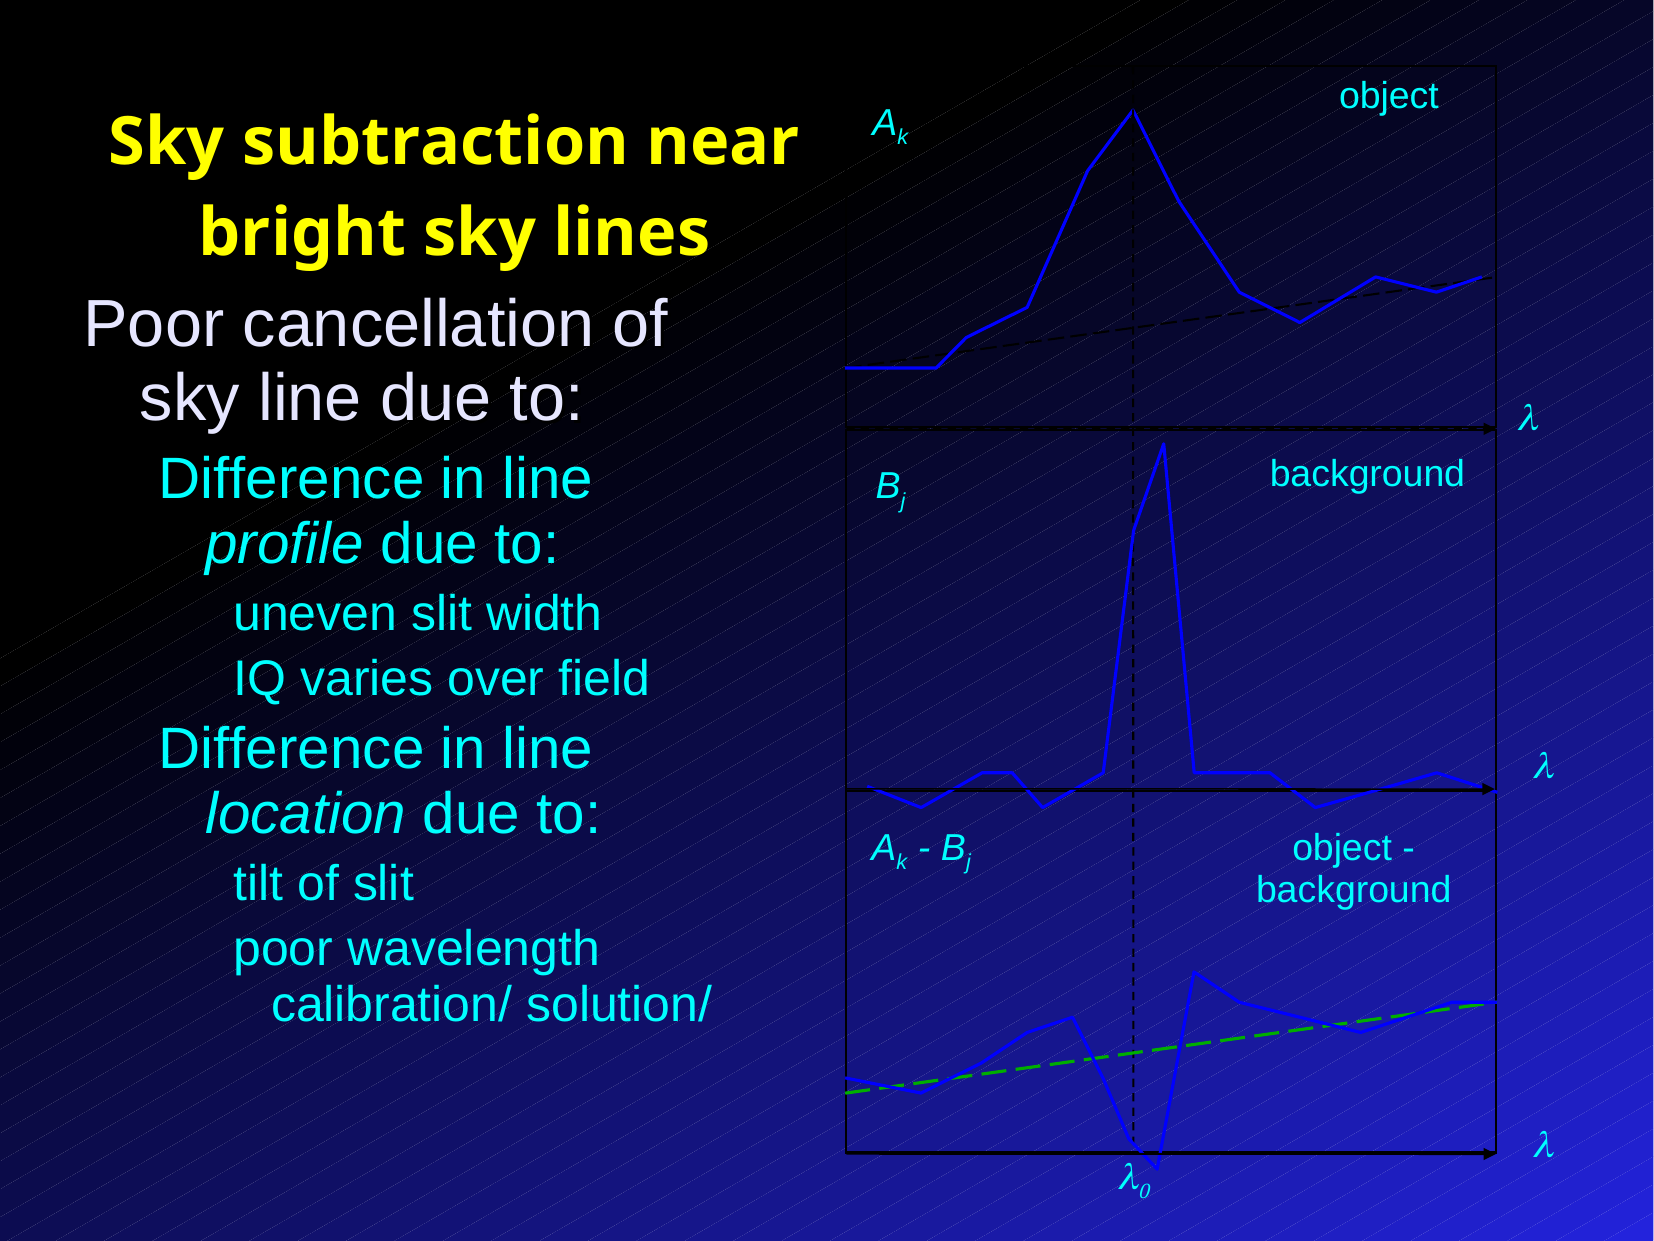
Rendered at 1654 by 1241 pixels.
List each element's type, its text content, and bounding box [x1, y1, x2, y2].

text_box  [1515, 744, 1570, 796]
text_box object [1322, 65, 1467, 125]
text_box  [1500, 396, 1555, 447]
text_box Ak - Bj [854, 818, 988, 883]
text_box Ak [855, 92, 926, 158]
text_box background [1253, 443, 1482, 503]
title Sky subtraction near bright sky lines [68, 0, 841, 369]
text_box Bj [858, 456, 923, 522]
text_box  [1100, 1154, 1166, 1212]
text_box  [1515, 1123, 1570, 1175]
text_box object - background [1239, 818, 1468, 919]
list Poor cancellation of sky line due to: Difference in line profile due to: uneven slit width IQ varies over field Difference in line location due to: tilt of slit poor wavelength calibration/ solution/ [68, 278, 772, 1241]
